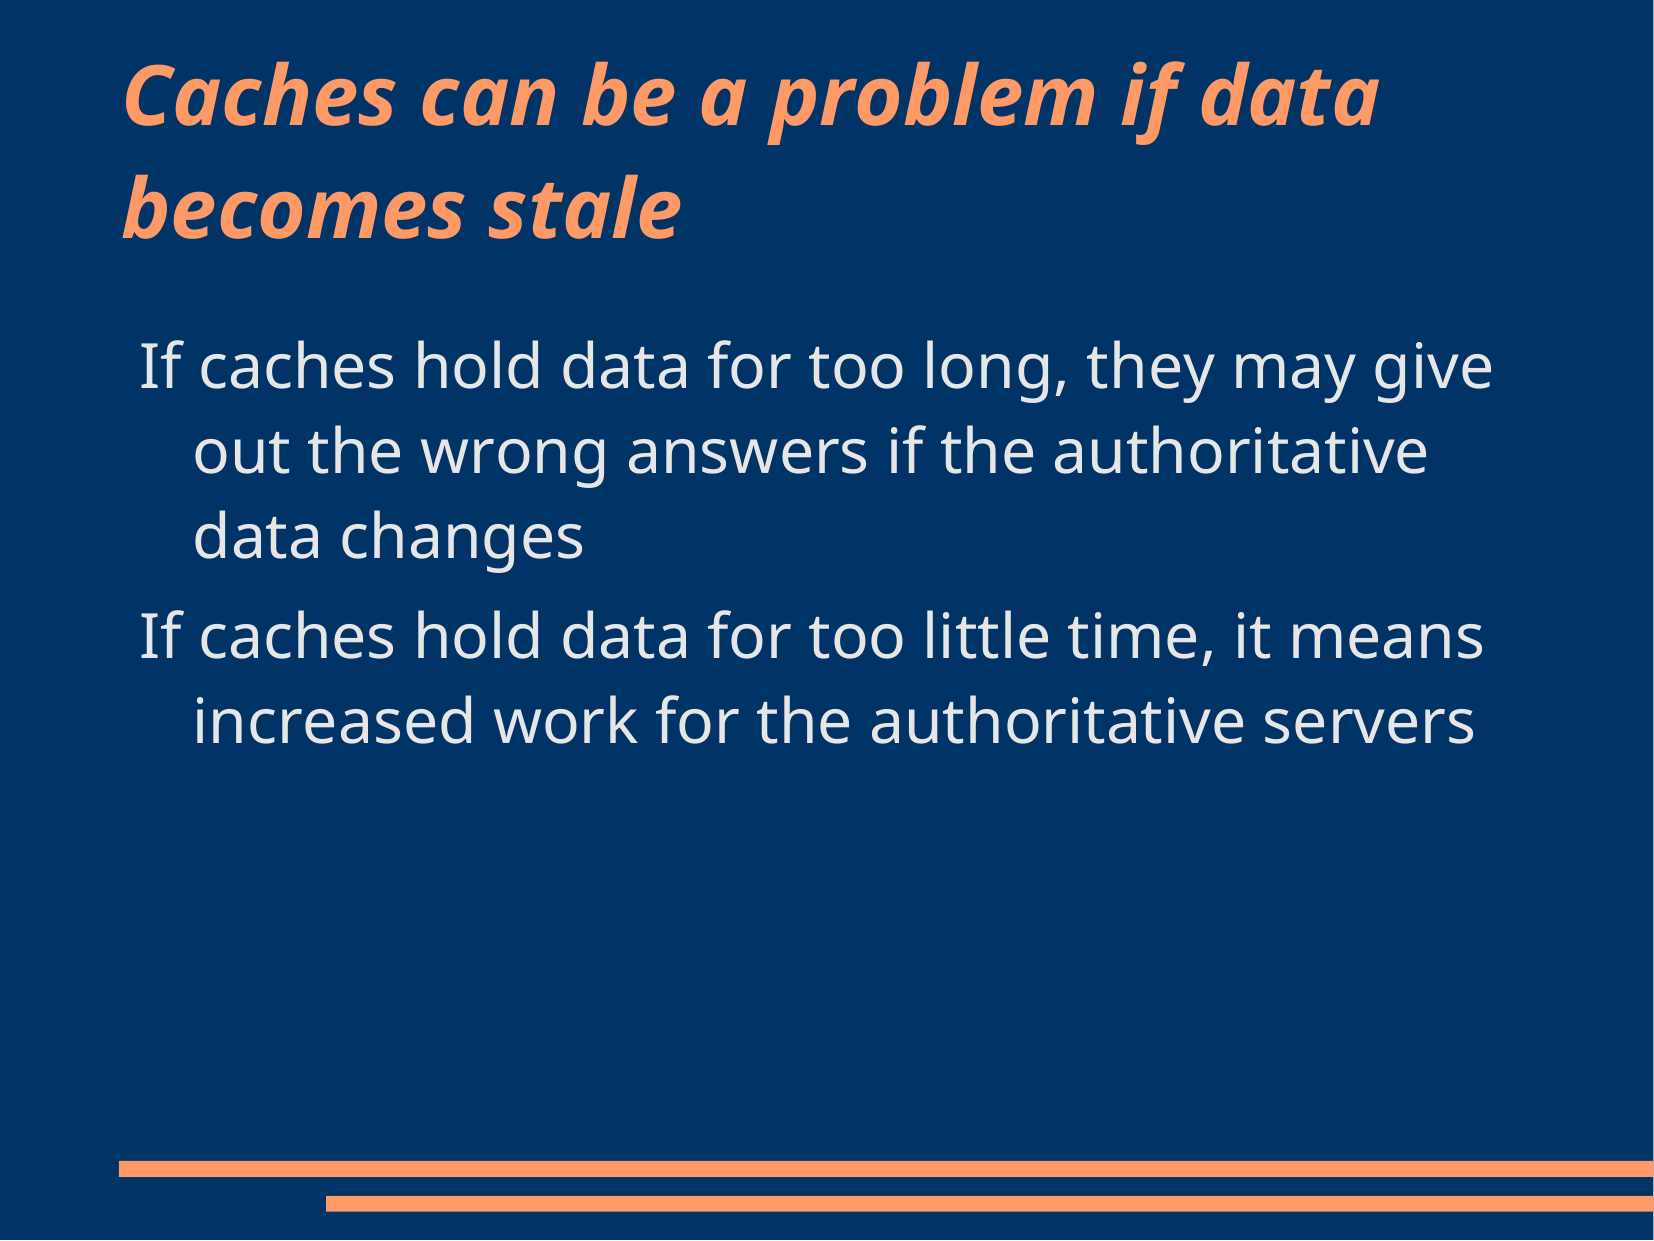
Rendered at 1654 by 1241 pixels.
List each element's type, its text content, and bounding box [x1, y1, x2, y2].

title Caches can be a problem if data becomes stale [121, 46, 1534, 254]
list If caches hold data for too long, they may give out the wrong answers if the authoritative data changes If caches hold data for too little time, it means increased work for the authoritative servers [121, 322, 1561, 1133]
